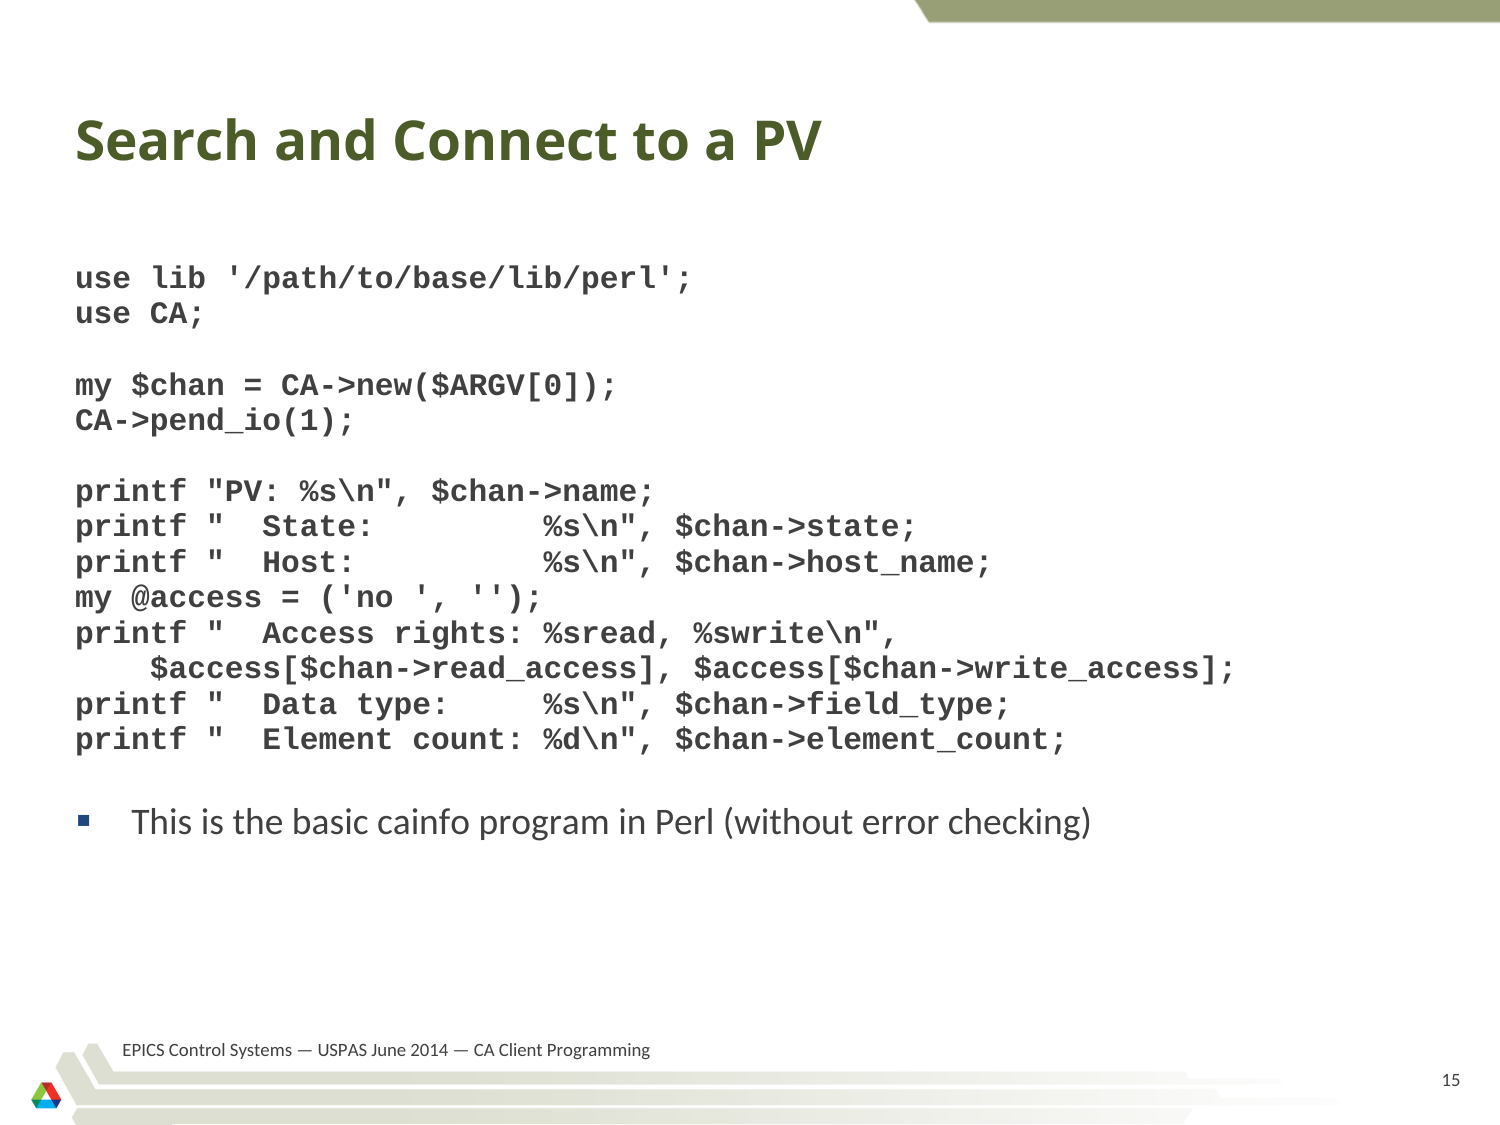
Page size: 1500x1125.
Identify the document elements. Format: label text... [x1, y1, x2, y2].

picture [0, 1037, 1500, 1125]
list use lib '/path/to/base/lib/perl'; use CA; my $chan = CA->new($ARGV[0]); CA->pend_io(1); printf "PV: %s\n", $chan->name; printf " State: %s\n", $chan->state; printf " Host: %s\n", $chan->host_name; my @access = ('no ', ''); printf " Access rights: %sread, %swrite\n", $access[$chan->read_access], $access[$chan->write_access]; printf " Data type: %s\n", $chan->field_type; printf " Element count: %d\n", $chan->element_count; This is the basic cainfo program in Perl (without error checking) [75, 262, 1426, 991]
title Search and Connect to a PV [75, 45, 1426, 233]
picture [0, 0, 1500, 24]
